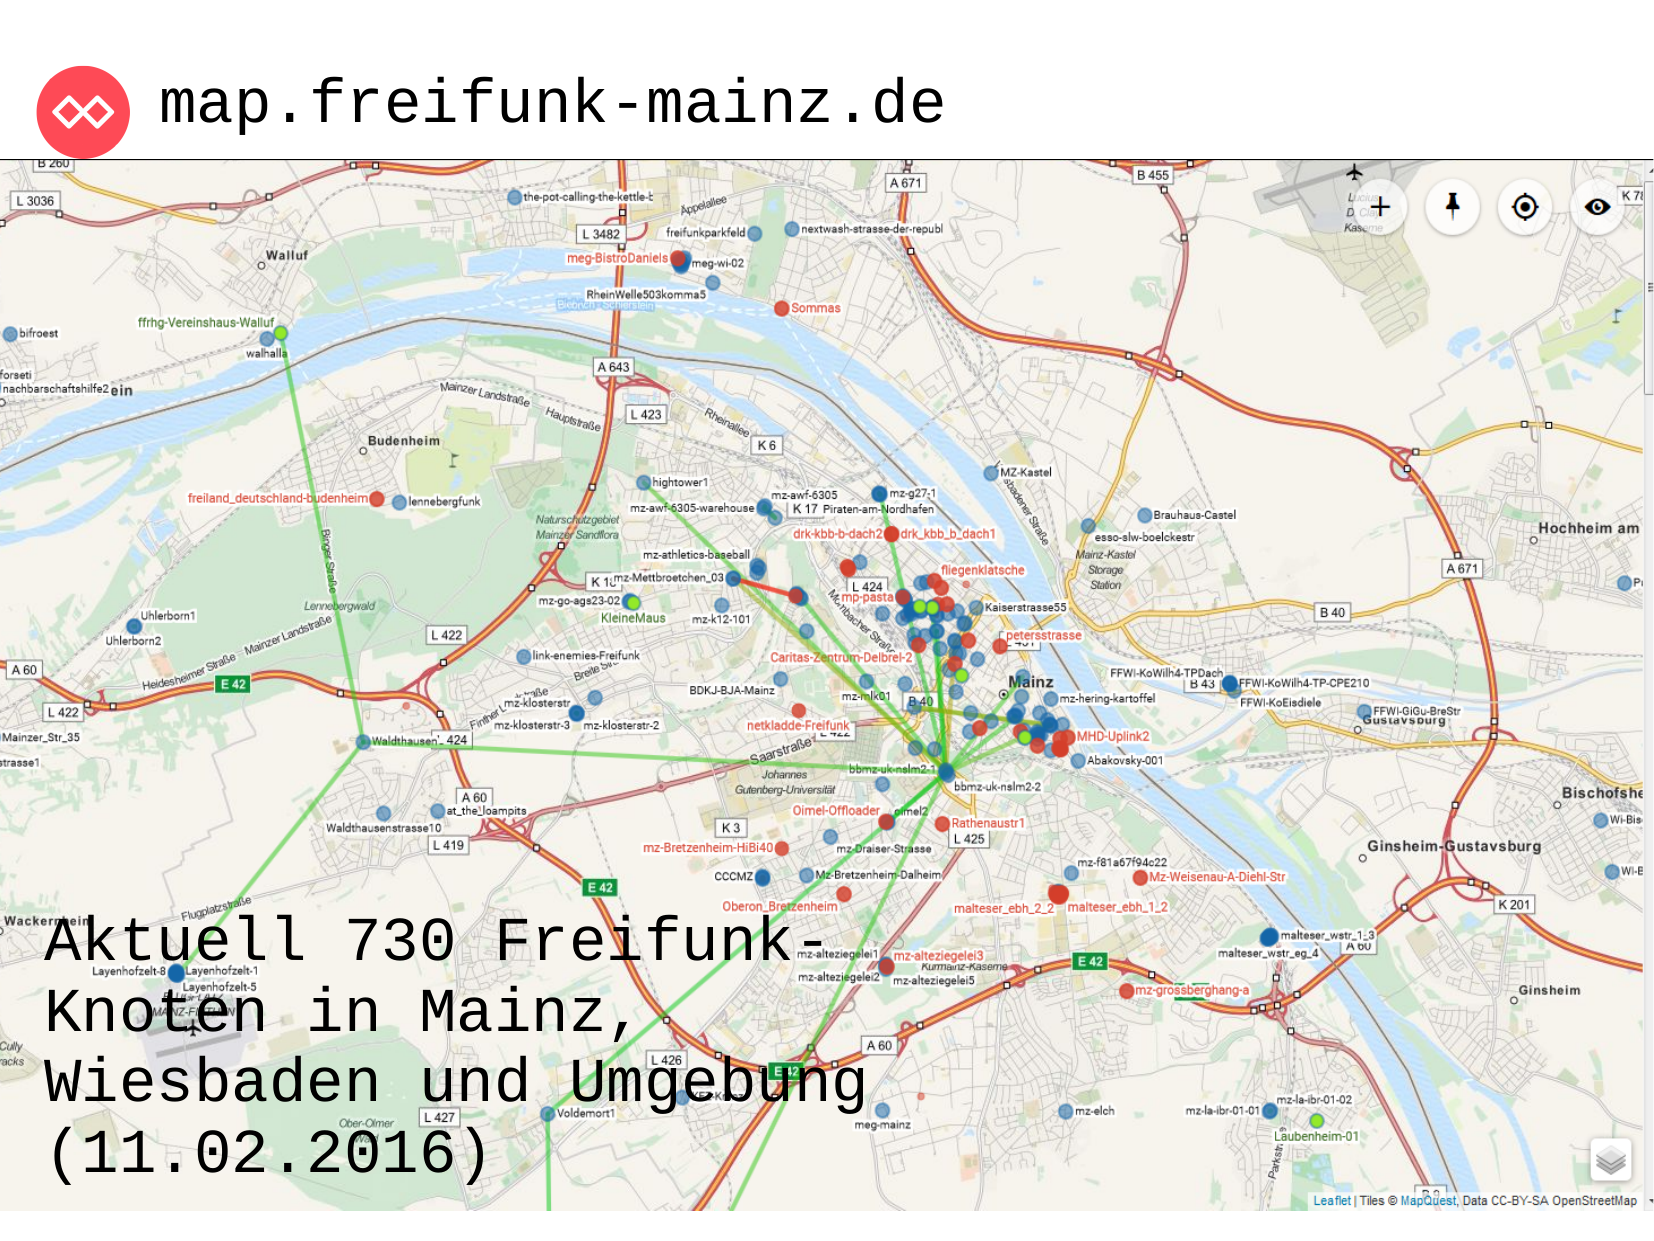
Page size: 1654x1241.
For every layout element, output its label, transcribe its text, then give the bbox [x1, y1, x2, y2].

title map.freifunk-mainz.de [159, 2, 1648, 210]
picture [0, 46, 1654, 1211]
text_box Aktuell 730 Freifunk-Knoten in Mainz, Wiesbaden und Umgebung (11.02.2016) [29, 900, 886, 1241]
